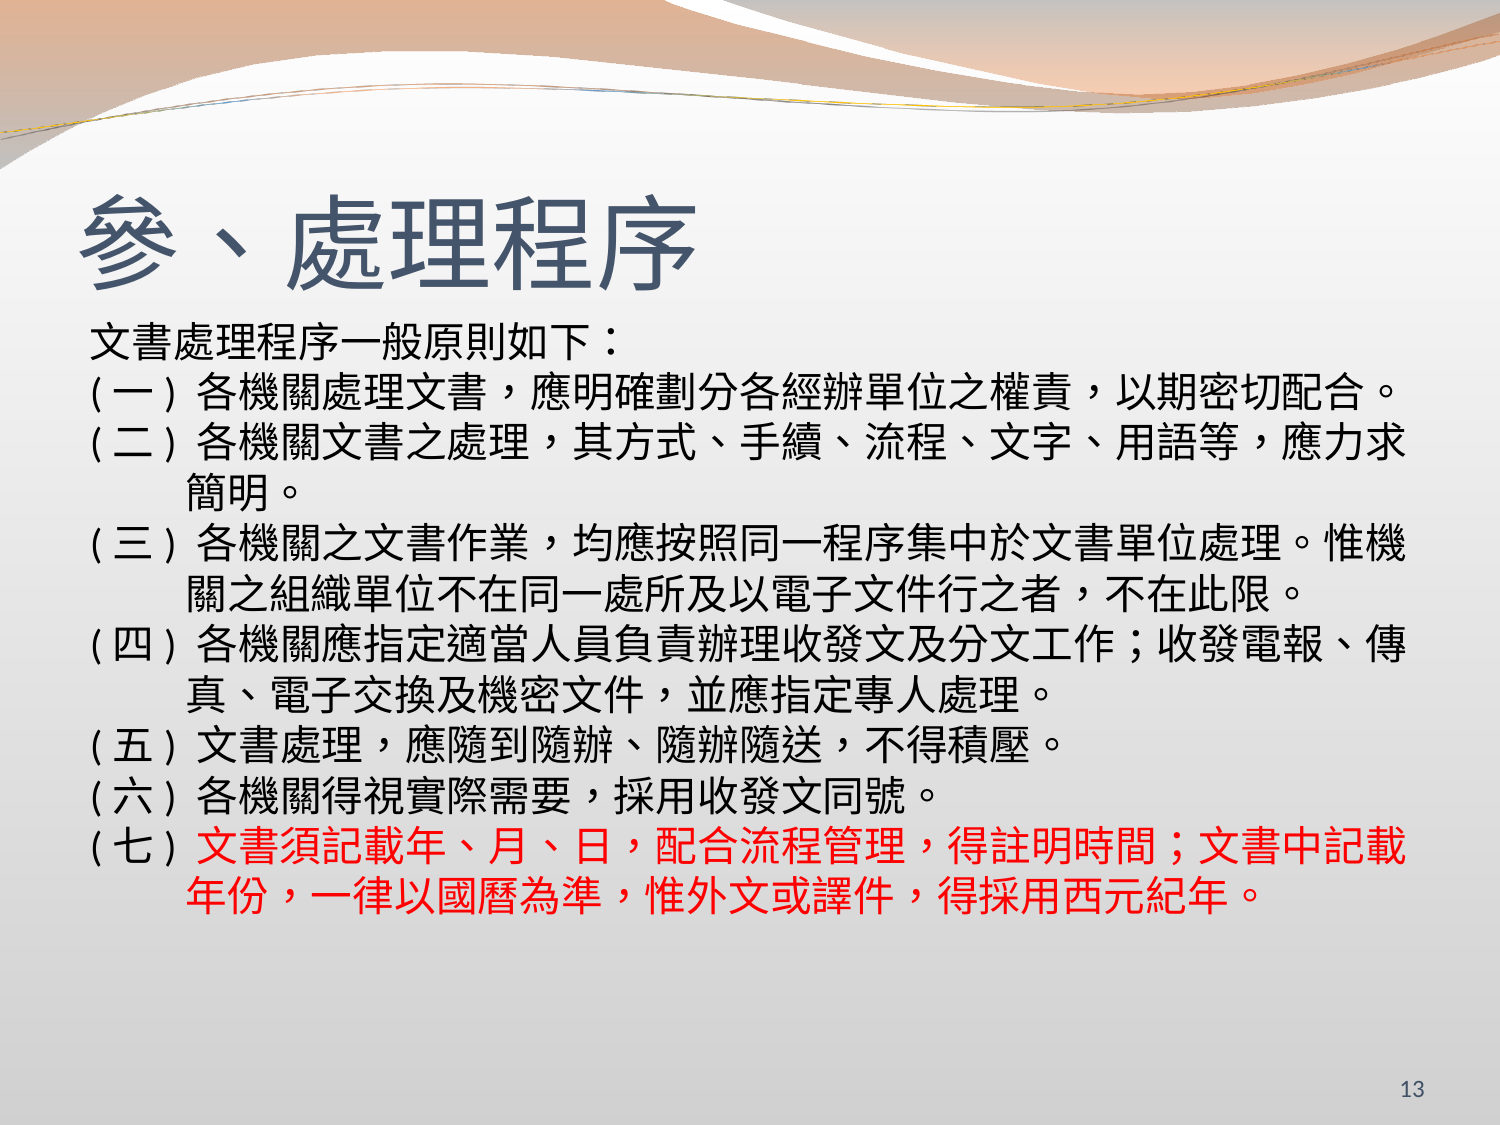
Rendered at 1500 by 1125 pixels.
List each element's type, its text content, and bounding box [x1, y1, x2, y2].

list 文書處理程序一般原則如下： (一) 各機關處理文書，應明確劃分各經辦單位之權責，以期密切配合。 (二) 各機關文書之處理，其方式、手續、流程、文字、用語等，應力求 簡明。 (三) 各機關之文書作業，均應按照同一程序集中於文書單位處理。惟機 關之組織單位不在同一處所及以電子文件行之者，不在此限。 (四) 各機關應指定適當人員負責辦理收發文及分文工作；收發電報、傳 真、電子交換及機密文件，並應指定專人處理。 (五) 文書處理，應隨到隨辦、隨辦隨送，不得積壓。 (六) 各機關得視實際需要，採用收發文同號。 (七) 文書須記載年、月、日，配合流程管理，得註明時間；文書中記載 年份，一律以國曆為準，惟外文或譯件，得採用西元紀年。 [75, 317, 1426, 1038]
picture [0, 33, 1500, 140]
text_box <編號> [1299, 1042, 1426, 1103]
title 參、處理程序 [75, 115, 1426, 304]
